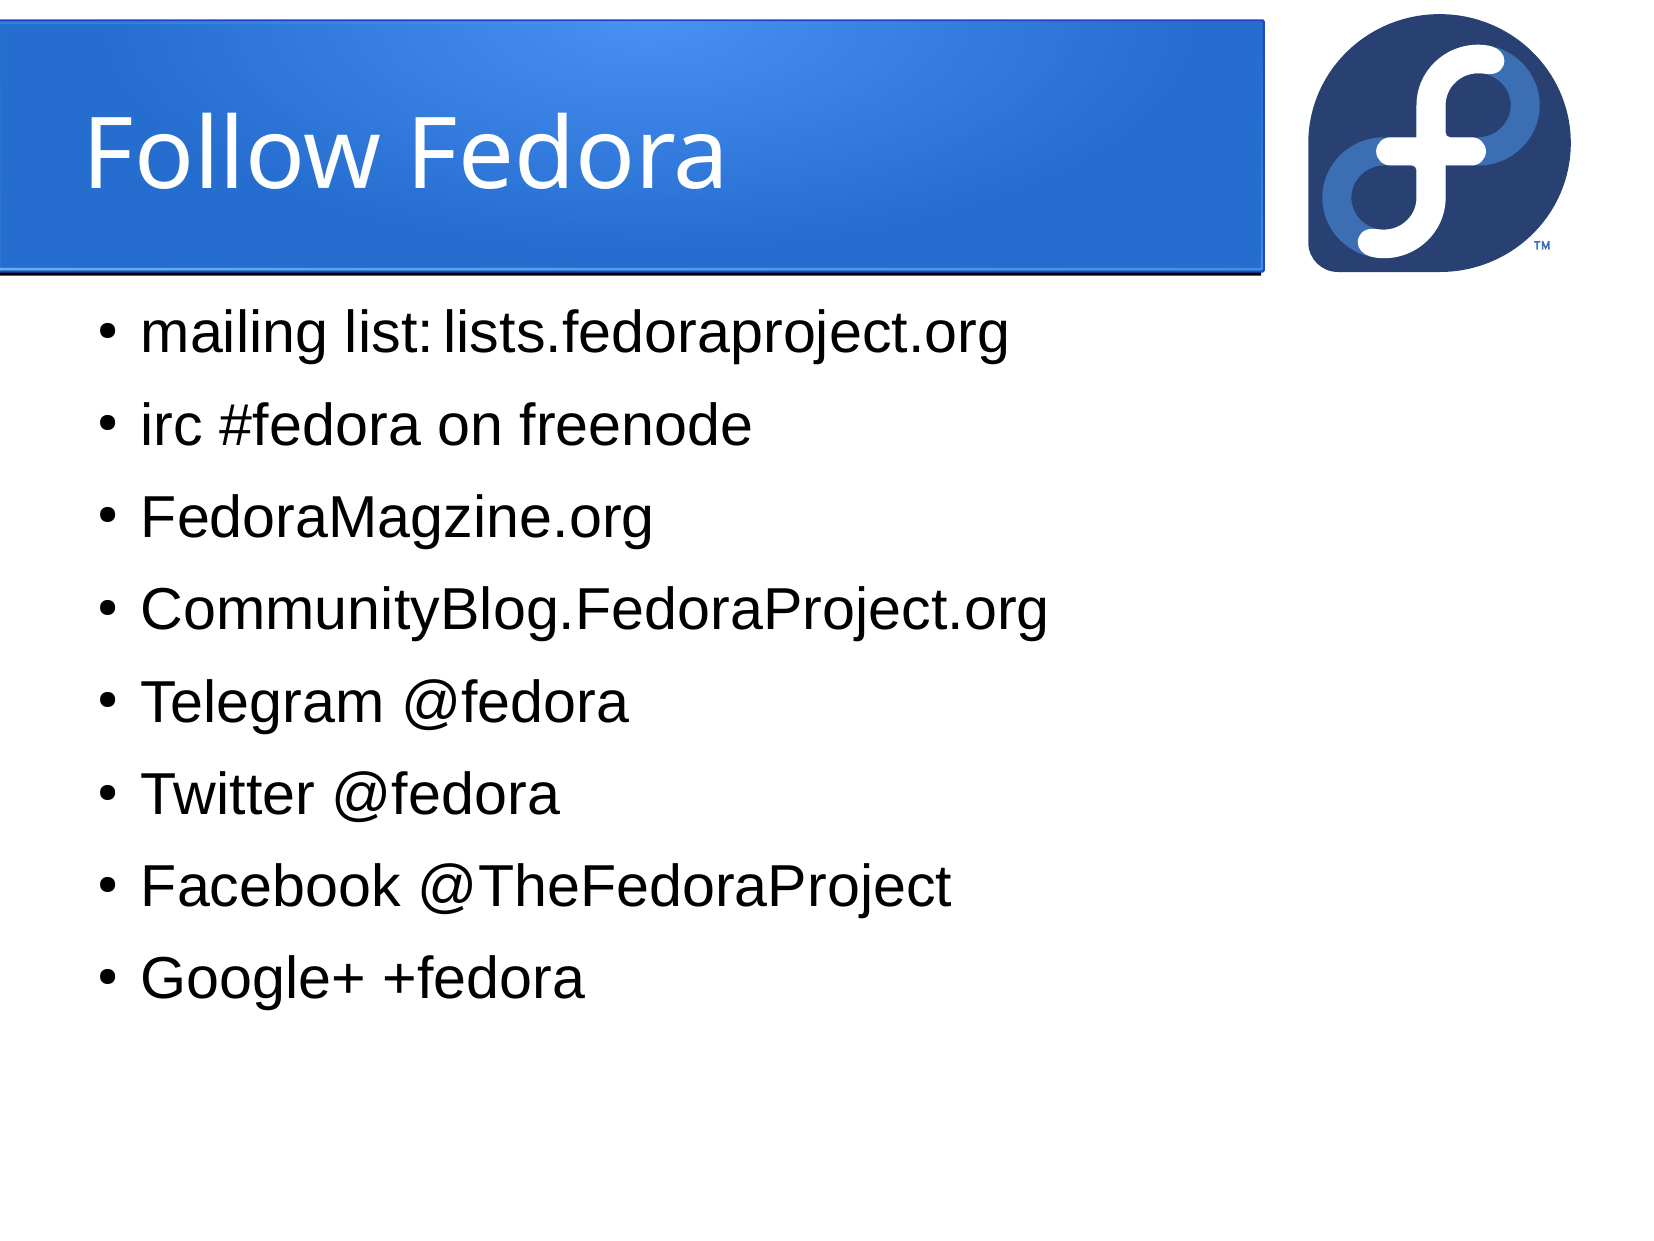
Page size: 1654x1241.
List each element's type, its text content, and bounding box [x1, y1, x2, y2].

list mailing list: lists.fedoraproject.org irc #fedora on freenode FedoraMagzine.org CommunityBlog.FedoraProject.org Telegram @fedora Twitter @fedora Facebook @TheFedoraProject Google+ +fedora [82, 299, 1571, 1019]
title Follow Fedora [82, 47, 1235, 252]
